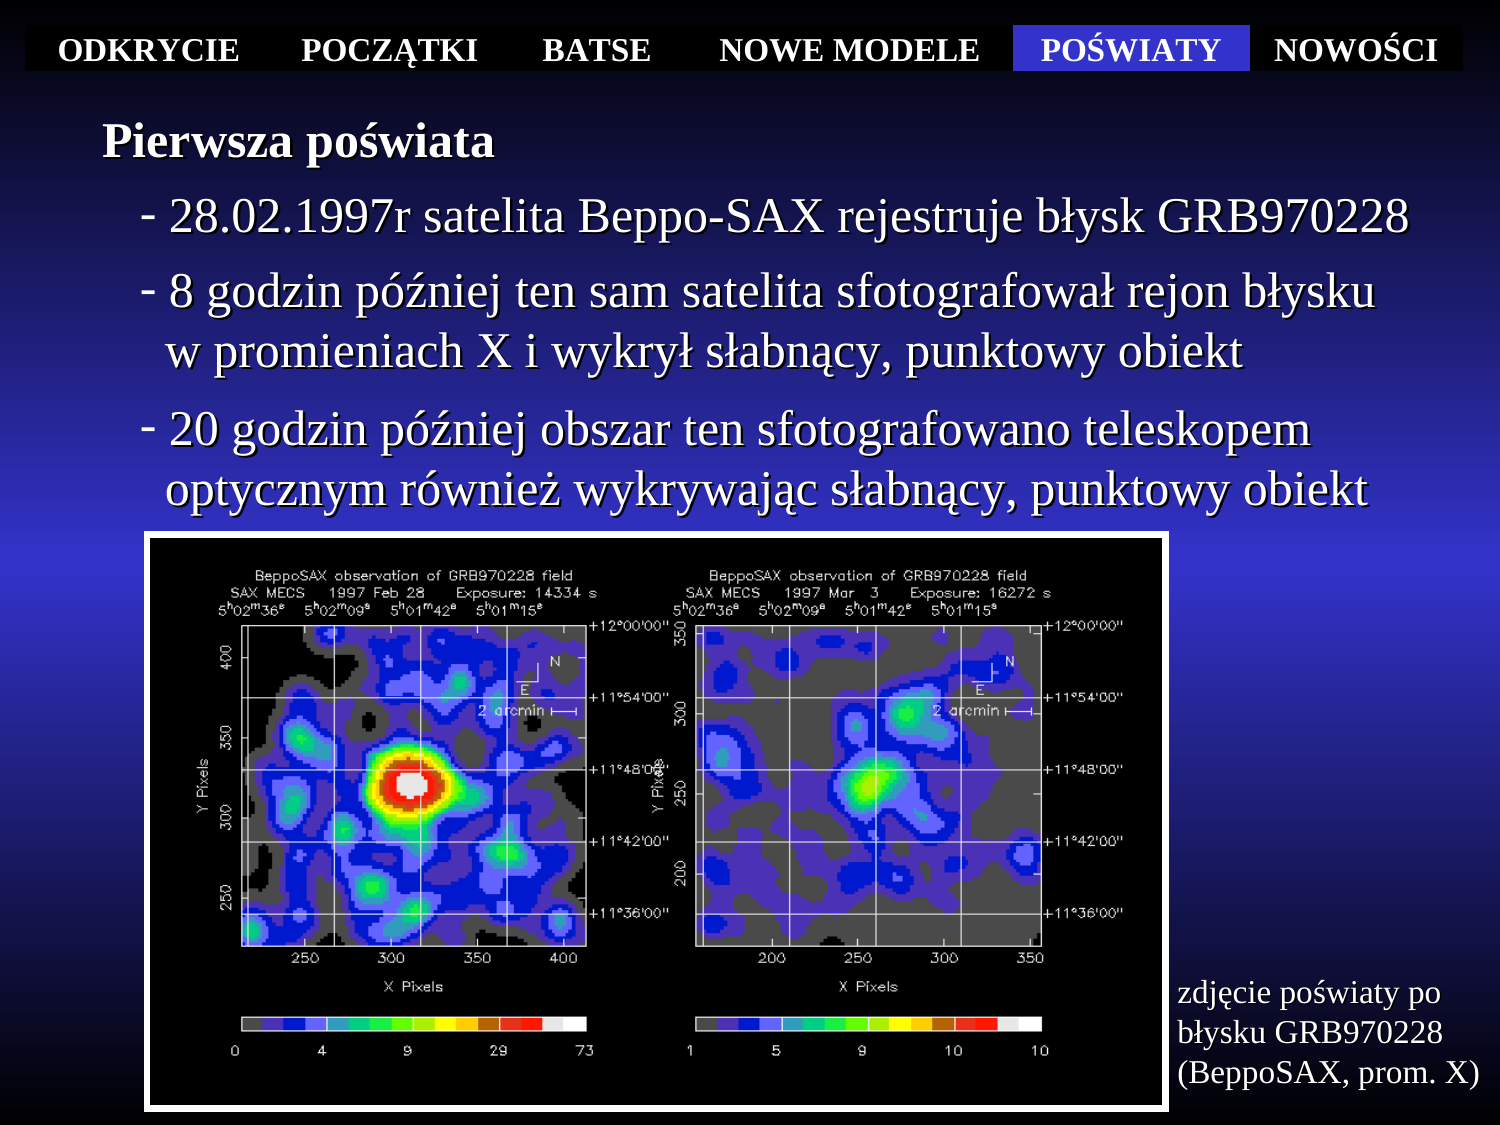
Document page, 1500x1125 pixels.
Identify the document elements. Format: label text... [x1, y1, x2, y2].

table_header NOWE MODELE [688, 25, 1013, 71]
picture [150, 537, 1163, 1106]
text_box 28.02.1997r satelita Beppo-SAX rejestruje błysk GRB970228 [124, 174, 1500, 249]
table_header POCZĄTKI [273, 25, 507, 71]
table_header NOWOŚCI [1250, 25, 1463, 71]
text_box Pierwsza poświata [87, 99, 511, 176]
text_box 20 godzin później obszar ten sfotografowano teleskopem optycznym również wykrywając słabnący, punktowy obiekt [124, 387, 1500, 523]
table_header POŚWIATY [1013, 25, 1250, 71]
table_header ODKRYCIE [25, 25, 273, 71]
table_header BATSE [507, 25, 688, 71]
text_box 8 godzin później ten sam satelita sfotografował rejon błysku w promieniach X i wykrył słabnący, punktowy obiekt [124, 249, 1500, 386]
text_box zdjęcie poświaty po błysku GRB970228 (BeppoSAX, prom. X) [1169, 962, 1500, 1098]
